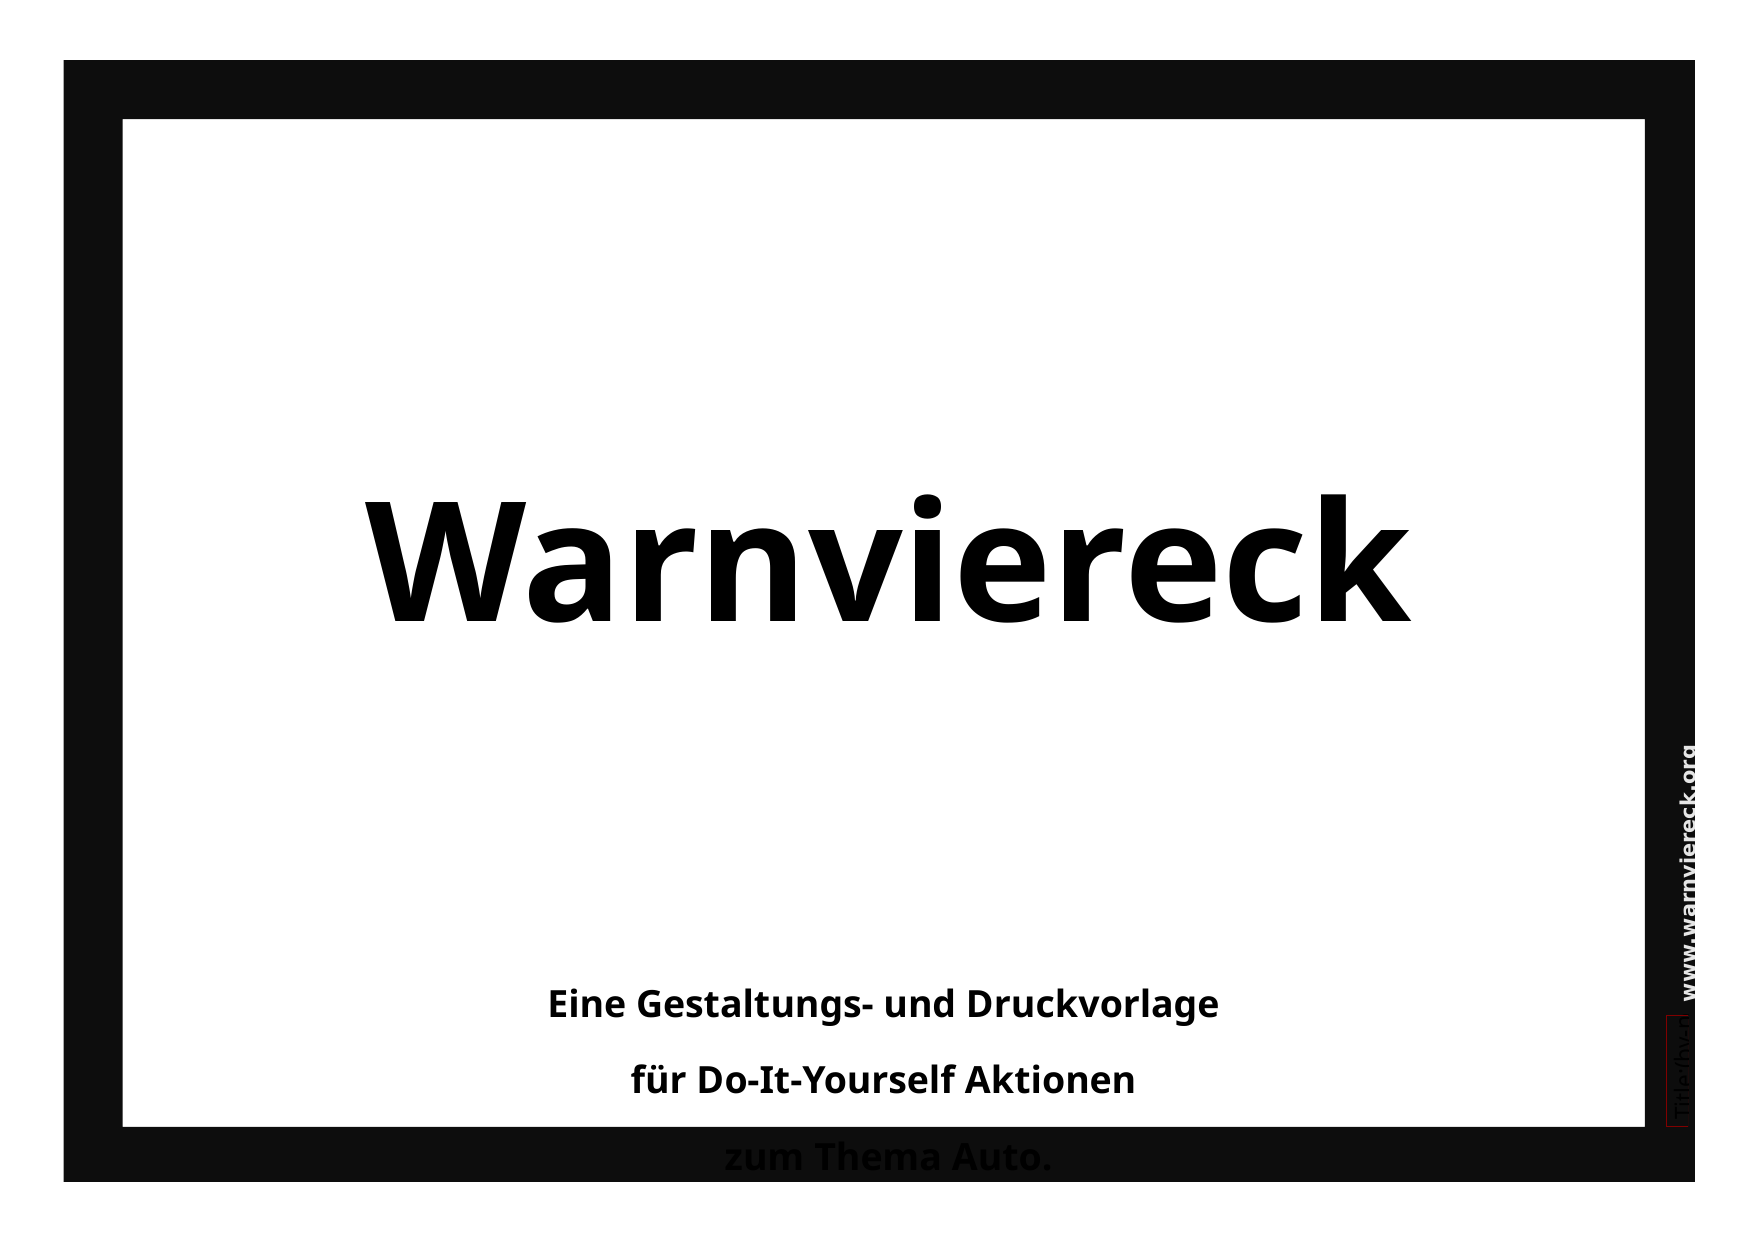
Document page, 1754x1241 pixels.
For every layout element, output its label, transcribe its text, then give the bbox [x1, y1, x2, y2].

text_box Warnviereck Eine Gestaltungs- und Druckvorlage für Do-It-Yourself Aktionen zum Thema Auto. [35, 322, 1742, 1241]
